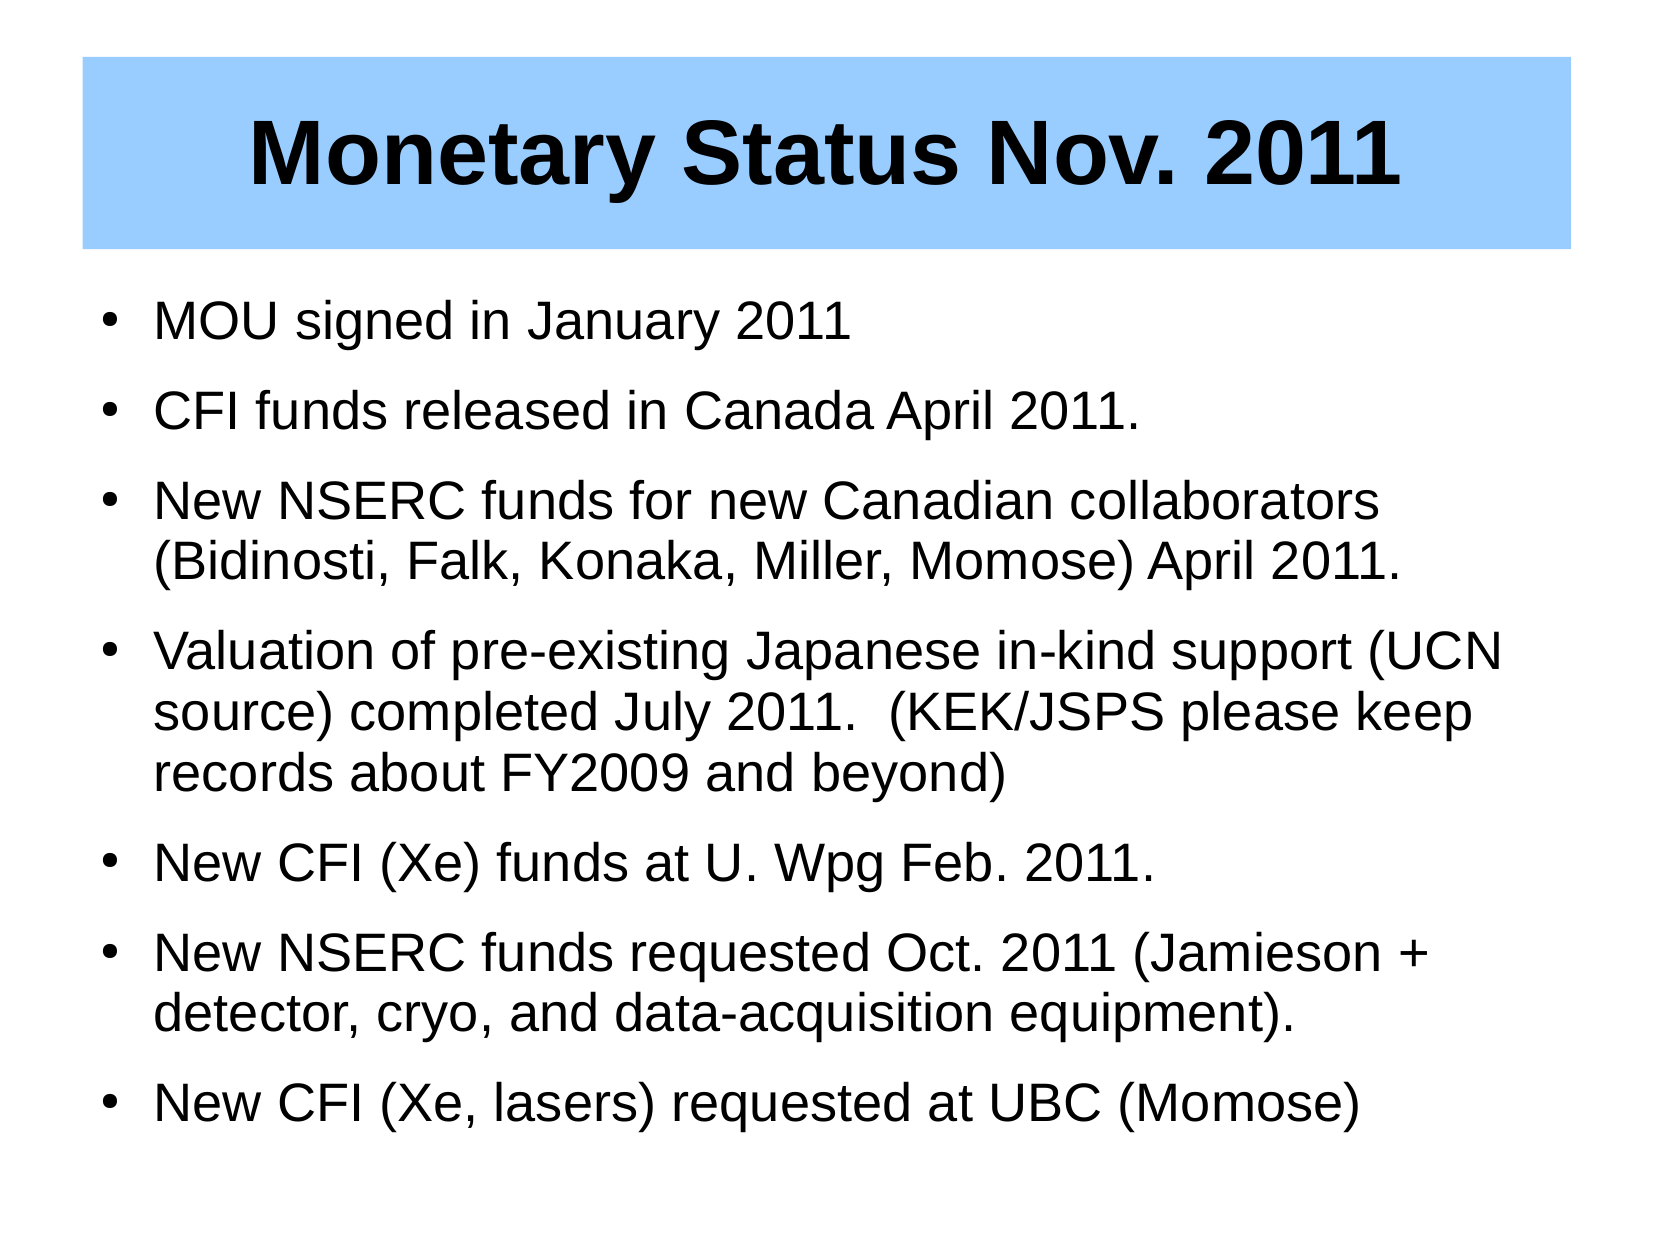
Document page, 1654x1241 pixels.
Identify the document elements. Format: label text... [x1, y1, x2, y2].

title Monetary Status Nov. 2011 [82, 56, 1571, 250]
list MOU signed in January 2011 CFI funds released in Canada April 2011. New NSERC funds for new Canadian collaborators (Bidinosti, Falk, Konaka, Miller, Momose) April 2011. Valuation of pre-existing Japanese in-kind support (UCN source) completed July 2011. (KEK/JSPS please keep records about FY2009 and beyond) New CFI (Xe) funds at U. Wpg Feb. 2011. New NSERC funds requested Oct. 2011 (Jamieson + detector, cryo, and data-acquisition equipment). New CFI (Xe, lasers) requested at UBC (Momose) [82, 290, 1571, 1208]
